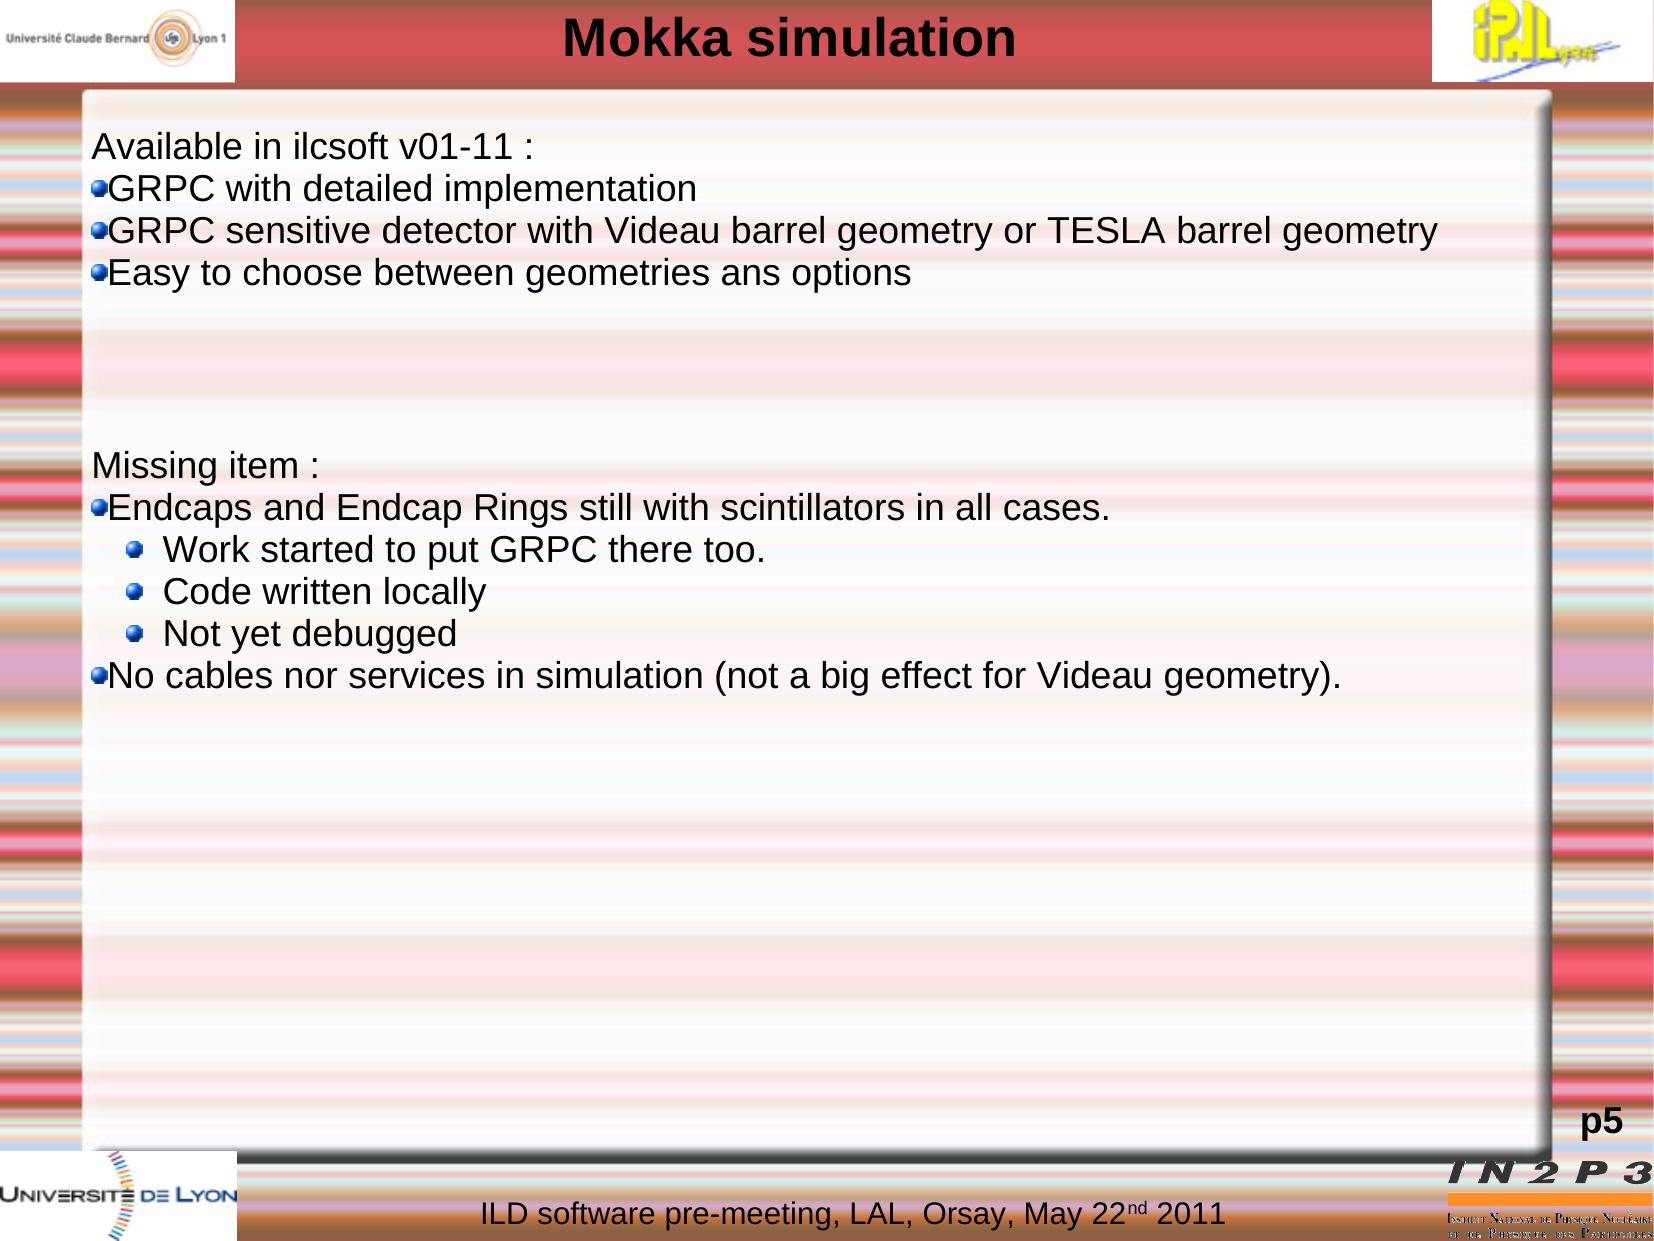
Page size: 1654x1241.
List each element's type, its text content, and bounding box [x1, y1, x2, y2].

text_box Missing item : Endcaps and Endcap Rings still with scintillators in all cases. Work started to put GRPC there too. Code written locally Not yet debugged No cables nor services in simulation (not a big effect for Videau geometry). [76, 437, 1536, 705]
text_box Mokka simulation [548, 0, 1034, 89]
picture [0, 0, 1654, 1241]
text_box Available in ilcsoft v01-11 : GRPC with detailed implementation GRPC sensitive detector with Videau barrel geometry or TESLA barrel geometry Easy to choose between geometries ans options [76, 118, 1536, 302]
